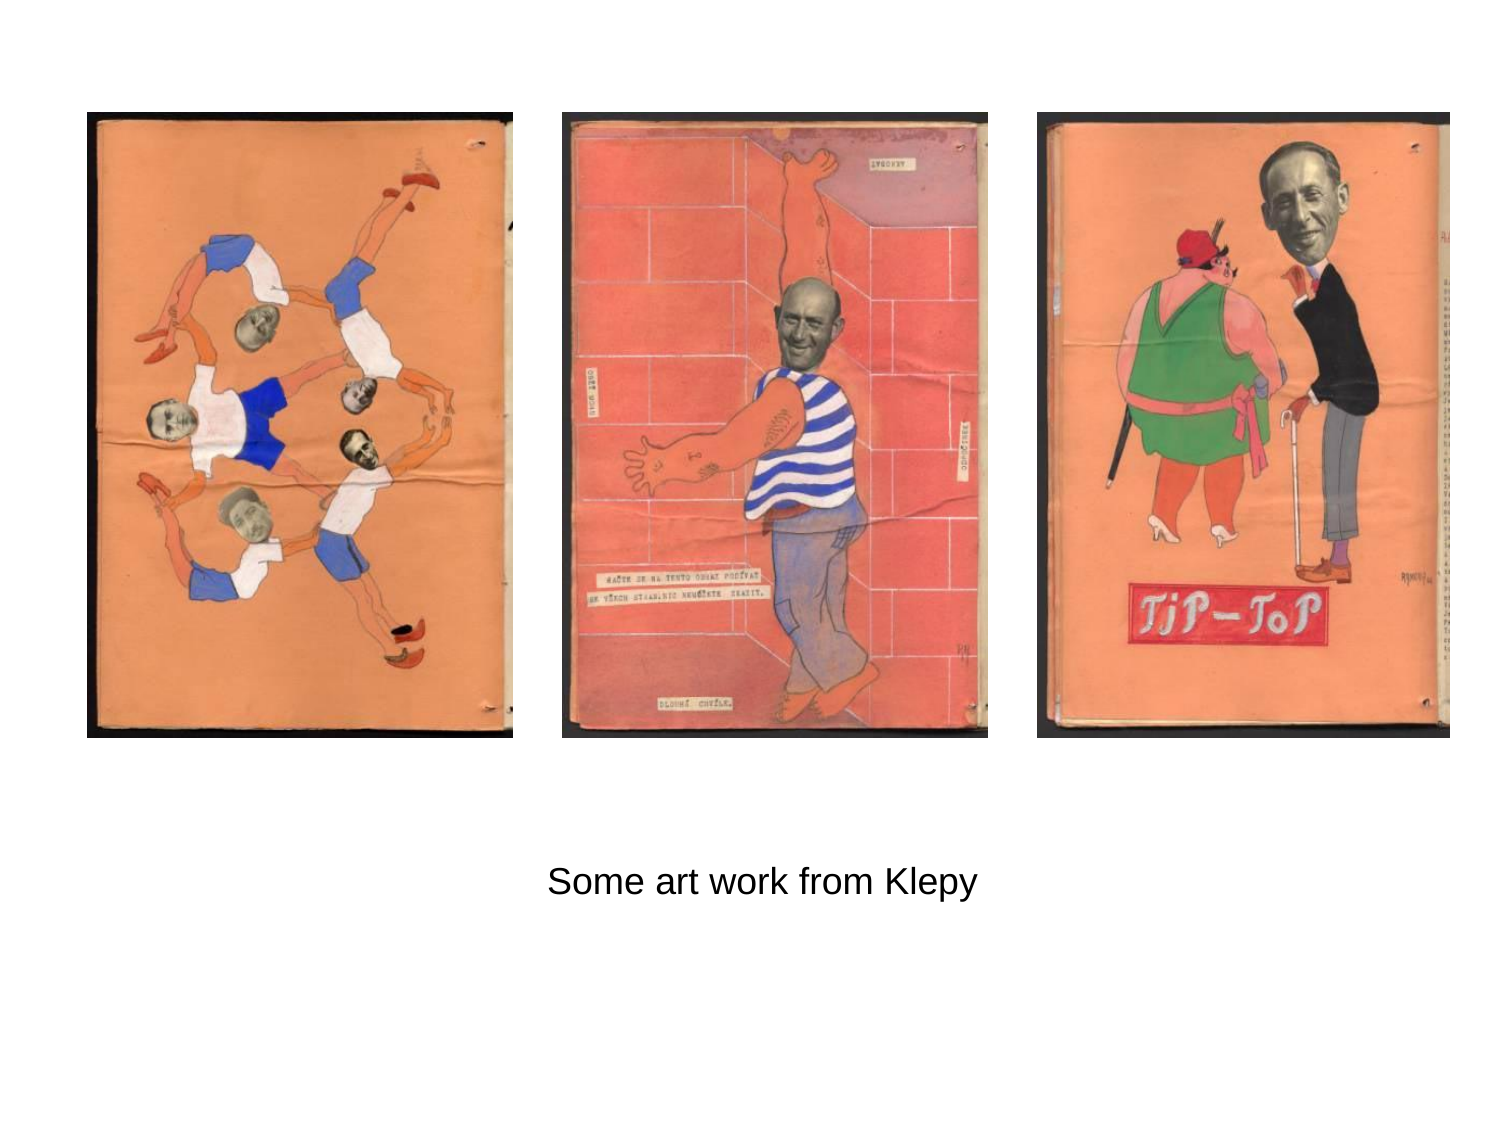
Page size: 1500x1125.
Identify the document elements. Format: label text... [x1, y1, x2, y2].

picture [1037, 112, 1450, 738]
picture [562, 112, 988, 738]
text_box Some art work from Klepy [174, 849, 1350, 910]
picture [87, 112, 513, 738]
